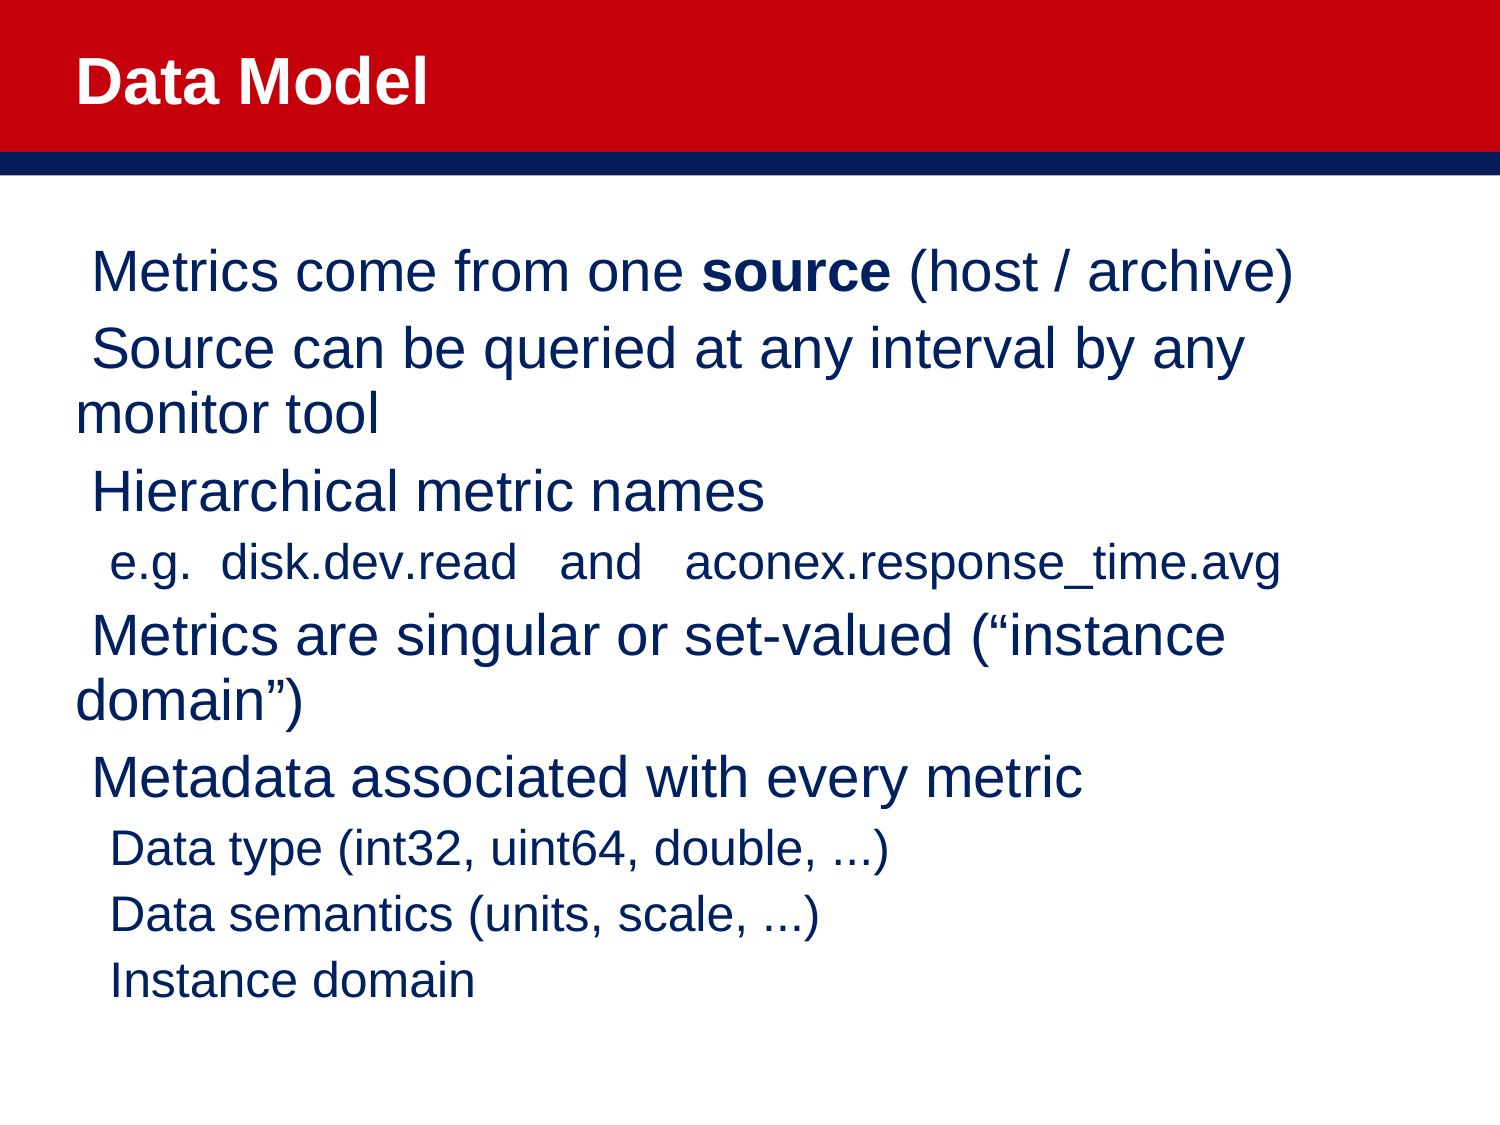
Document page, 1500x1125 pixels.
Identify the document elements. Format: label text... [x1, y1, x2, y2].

title Data Model [75, 5, 1425, 158]
list Metrics come from one source (host / archive)‏ Source can be queried at any interval by any monitor tool Hierarchical metric names e.g. disk.dev.read and aconex.response_time.avg Metrics are singular or set-valued (“instance domain”)‏ Metadata associated with every metric Data type (int32, uint64, double, ...)‏ Data semantics (units, scale, ...)‏ Instance domain [75, 238, 1425, 1089]
